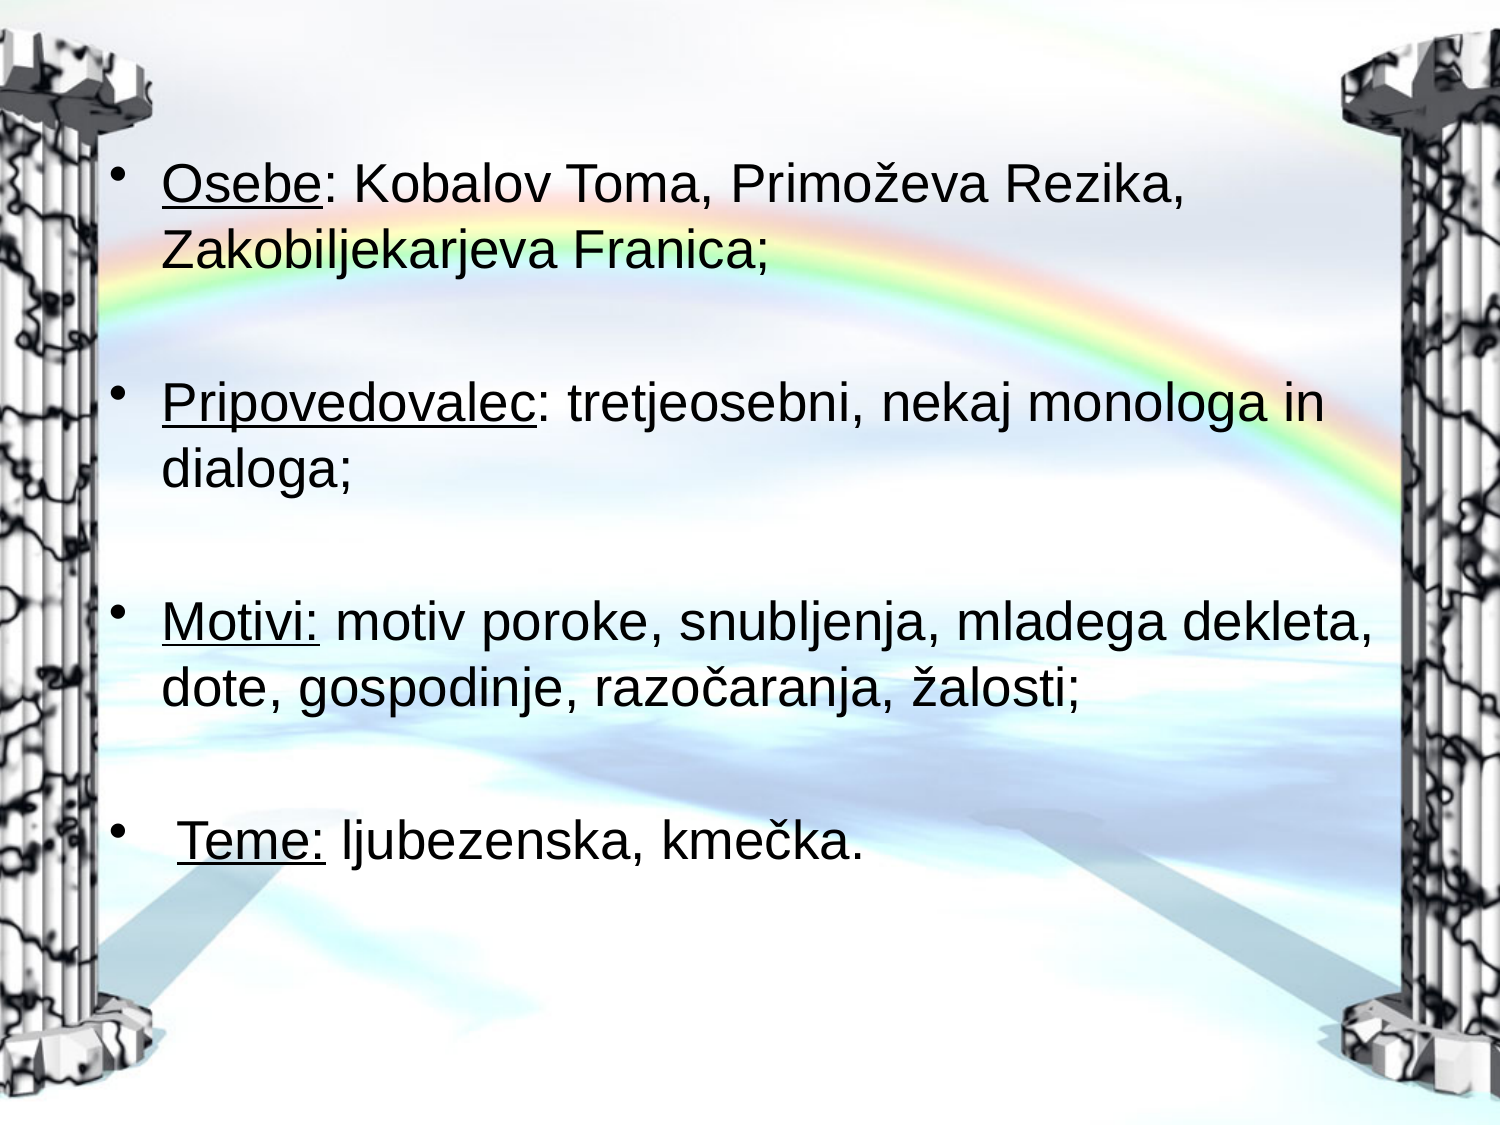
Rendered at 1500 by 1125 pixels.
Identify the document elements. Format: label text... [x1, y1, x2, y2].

list Osebe: Kobalov Toma, Primoževa Rezika, Zakobiljekarjeva Franica; Pripovedovalec: tretjeosebni, nekaj monologa in dialoga; Motivi: motiv poroke, snubljenja, mladega dekleta, dote, gospodinje, razočaranja, žalosti; Teme: ljubezenska, kmečka. [93, 140, 1444, 883]
picture [0, 0, 1500, 1125]
